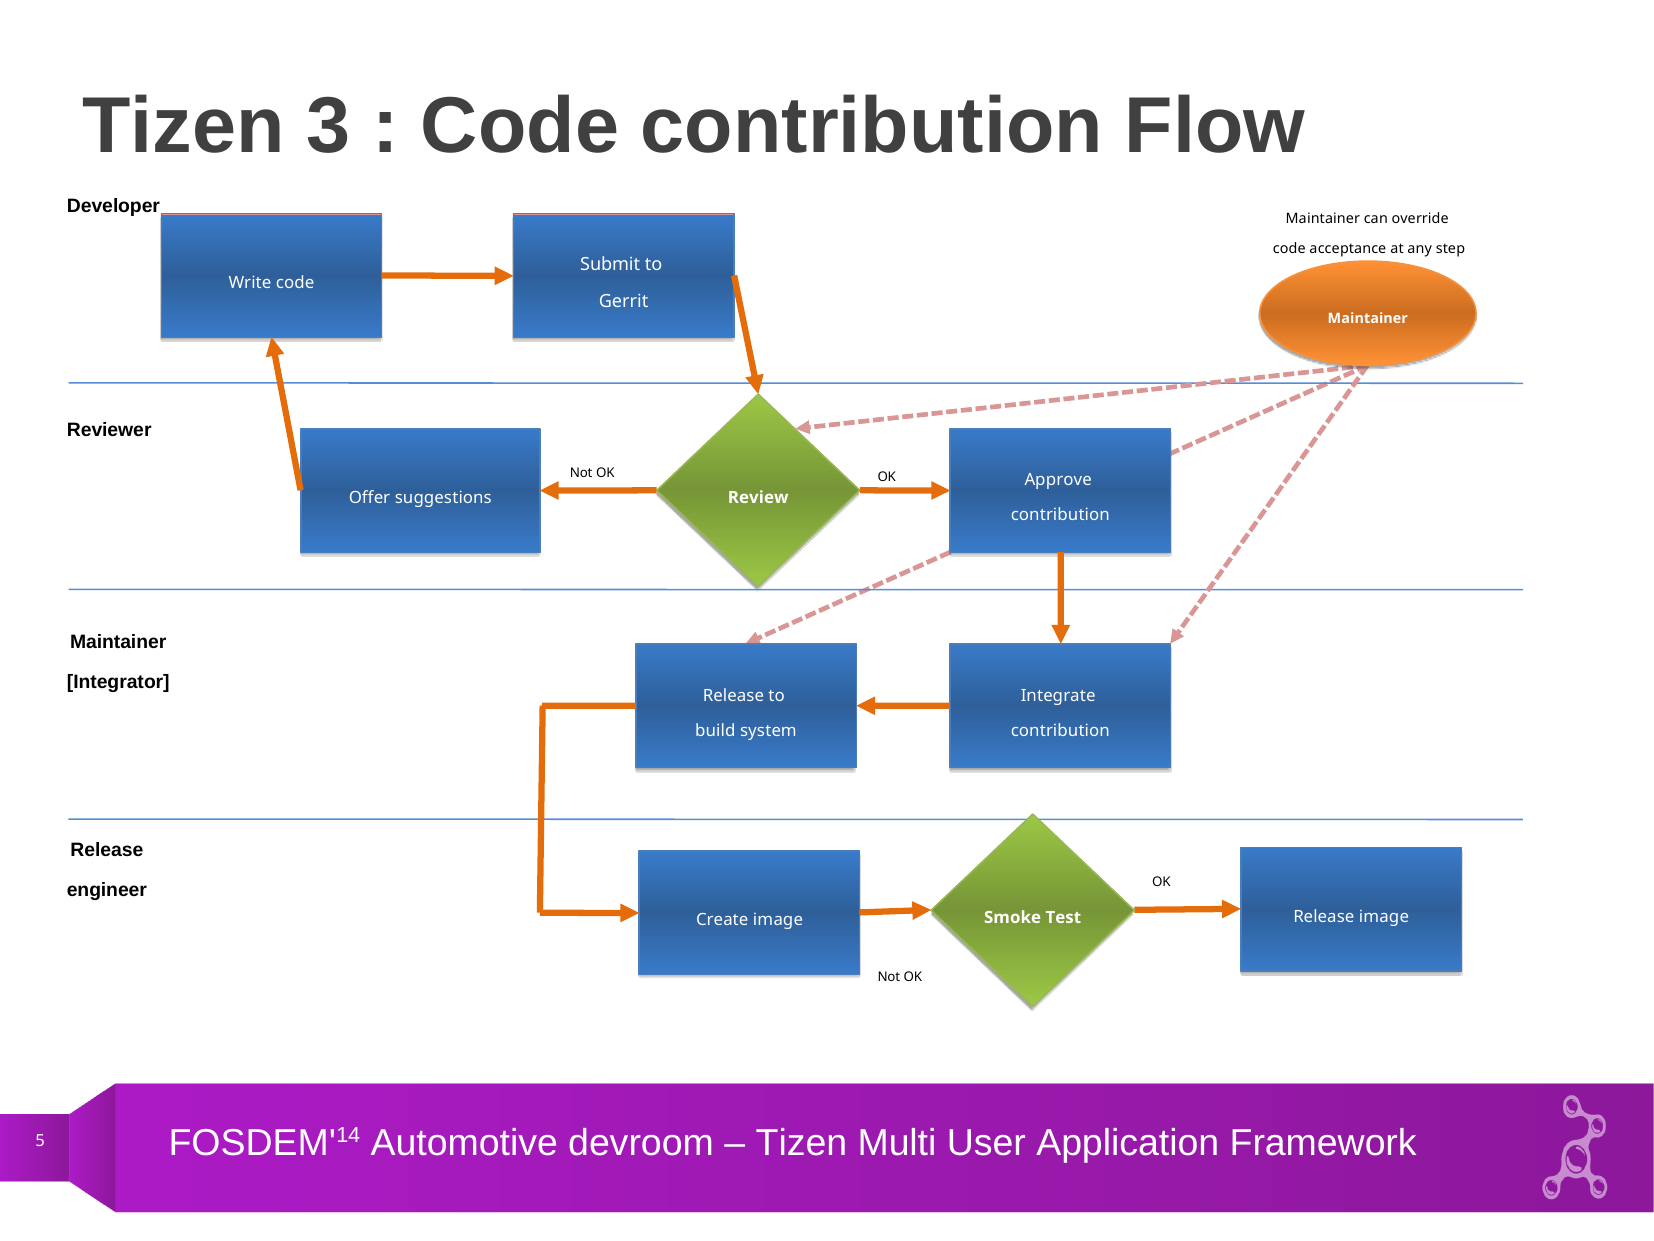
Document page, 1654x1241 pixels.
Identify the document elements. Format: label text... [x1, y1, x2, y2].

text_box Maintainer [1259, 267, 1477, 366]
text_box OK [1152, 862, 1205, 907]
text_box Reviewer [66, 400, 114, 580]
text_box Release engineer [66, 820, 145, 990]
text_box Offer suggestions [300, 428, 540, 553]
text_box Maintainer can override code acceptance at any step [1257, 191, 1481, 267]
picture [0, 0, 1654, 1241]
text_box Create image [639, 850, 860, 975]
text_box Maintainer [Integrator] [66, 612, 145, 799]
text_box Developer [66, 177, 114, 374]
text_box Write code [161, 213, 382, 338]
text_box Release image [1240, 847, 1462, 972]
text_box Integrate contribution [950, 643, 1171, 768]
text_box Review [657, 394, 859, 587]
text_box OK [877, 456, 930, 502]
text_box Release to build system [635, 643, 857, 768]
text_box Smoke Test [931, 814, 1135, 1007]
text_box Not OK [877, 956, 965, 1002]
text_box Not OK [569, 452, 657, 498]
title Tizen 3 : Code contribution Flow [82, 73, 1571, 235]
text_box Submit to Gerrit [513, 213, 734, 338]
text_box Approve contribution [950, 428, 1171, 553]
